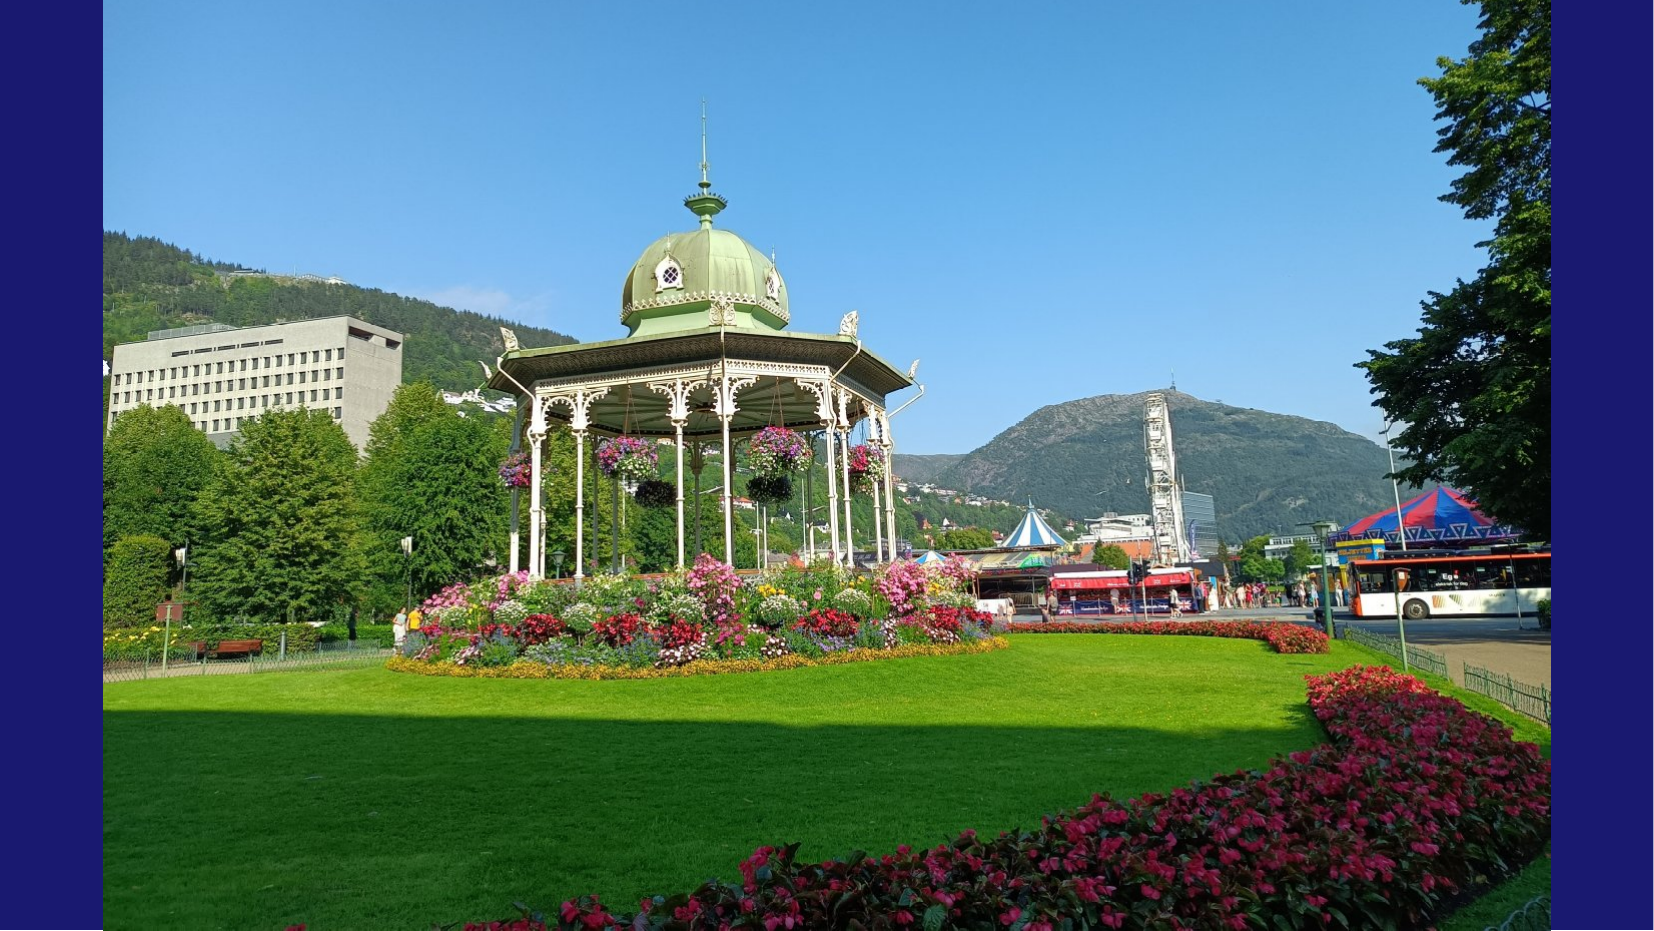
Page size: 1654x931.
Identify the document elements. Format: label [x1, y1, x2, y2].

picture [103, 0, 1551, 931]
